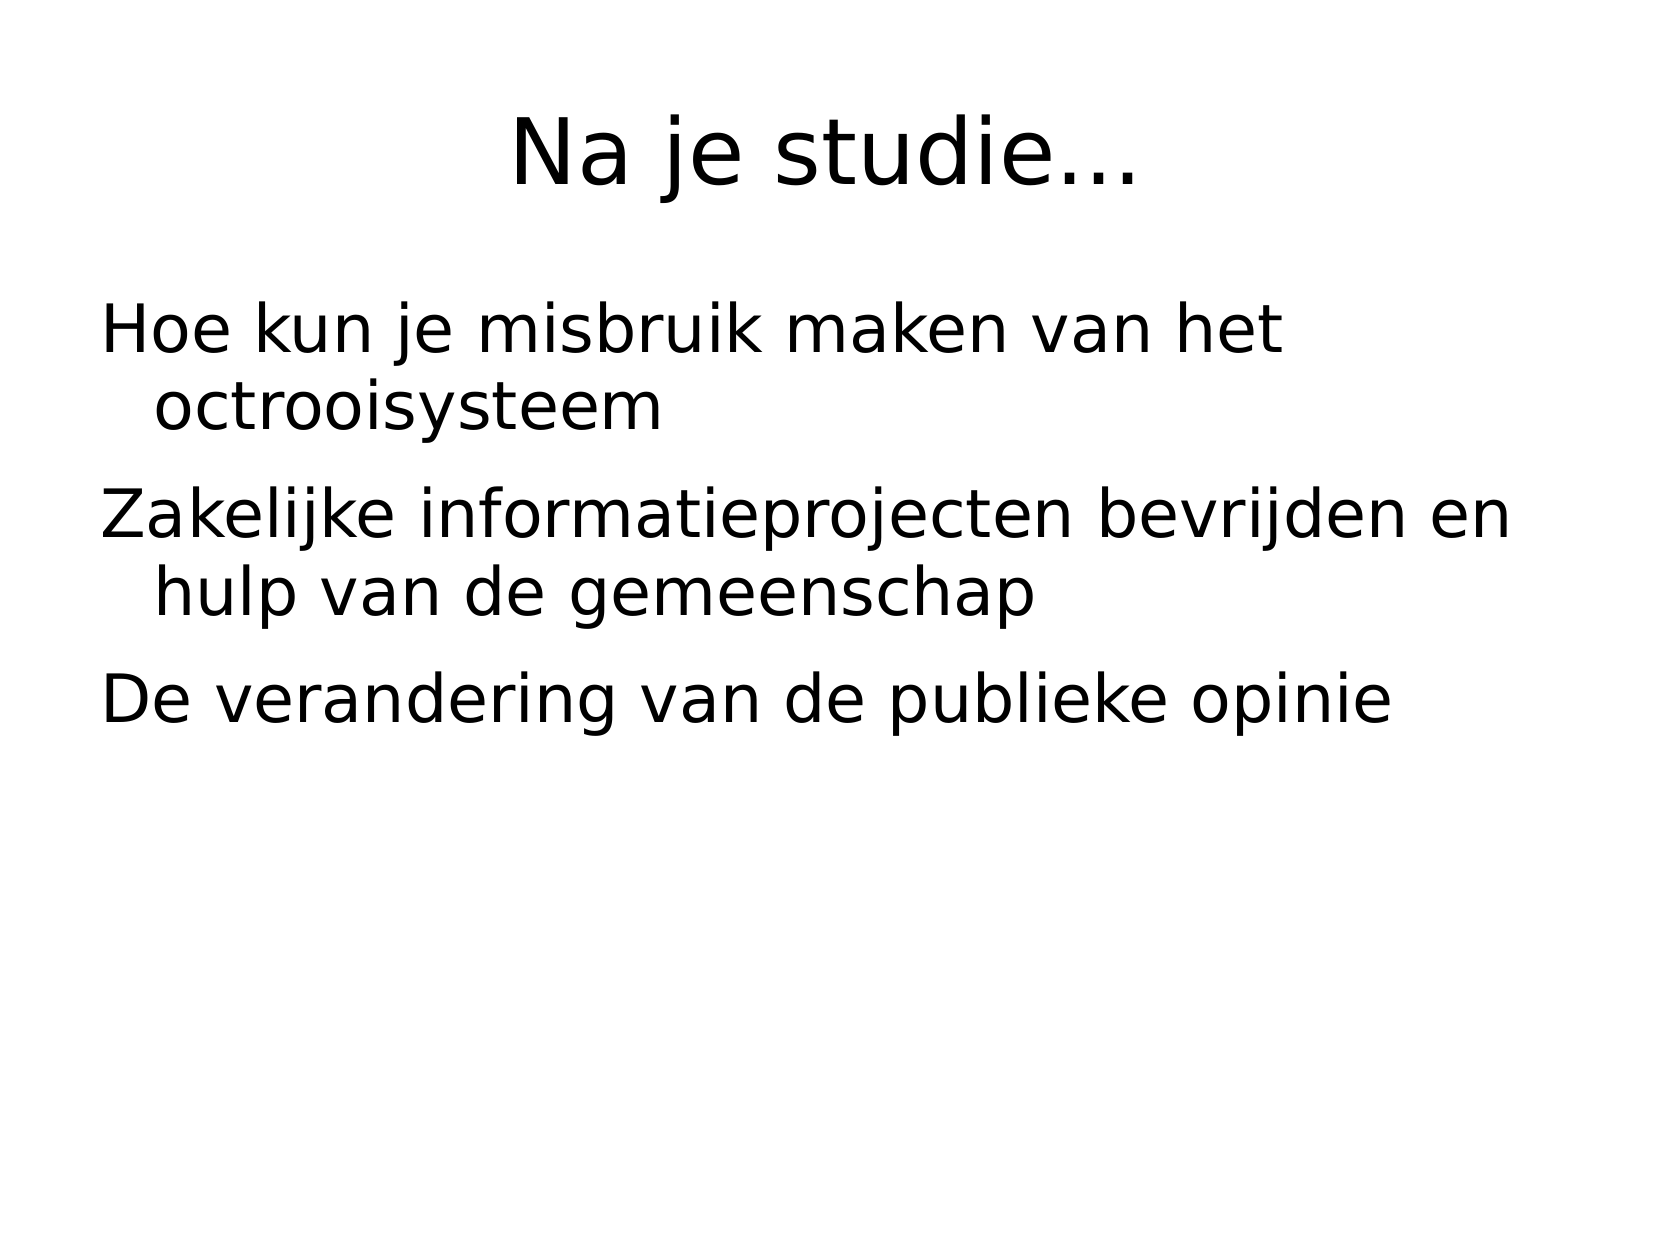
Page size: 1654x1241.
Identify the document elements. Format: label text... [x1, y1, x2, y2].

title Na je studie... [82, 56, 1571, 250]
list Hoe kun je misbruik maken van het octrooisysteem Zakelijke informatieprojecten bevrijden en hulp van de gemeenschap De verandering van de publieke opinie [82, 290, 1571, 1094]
